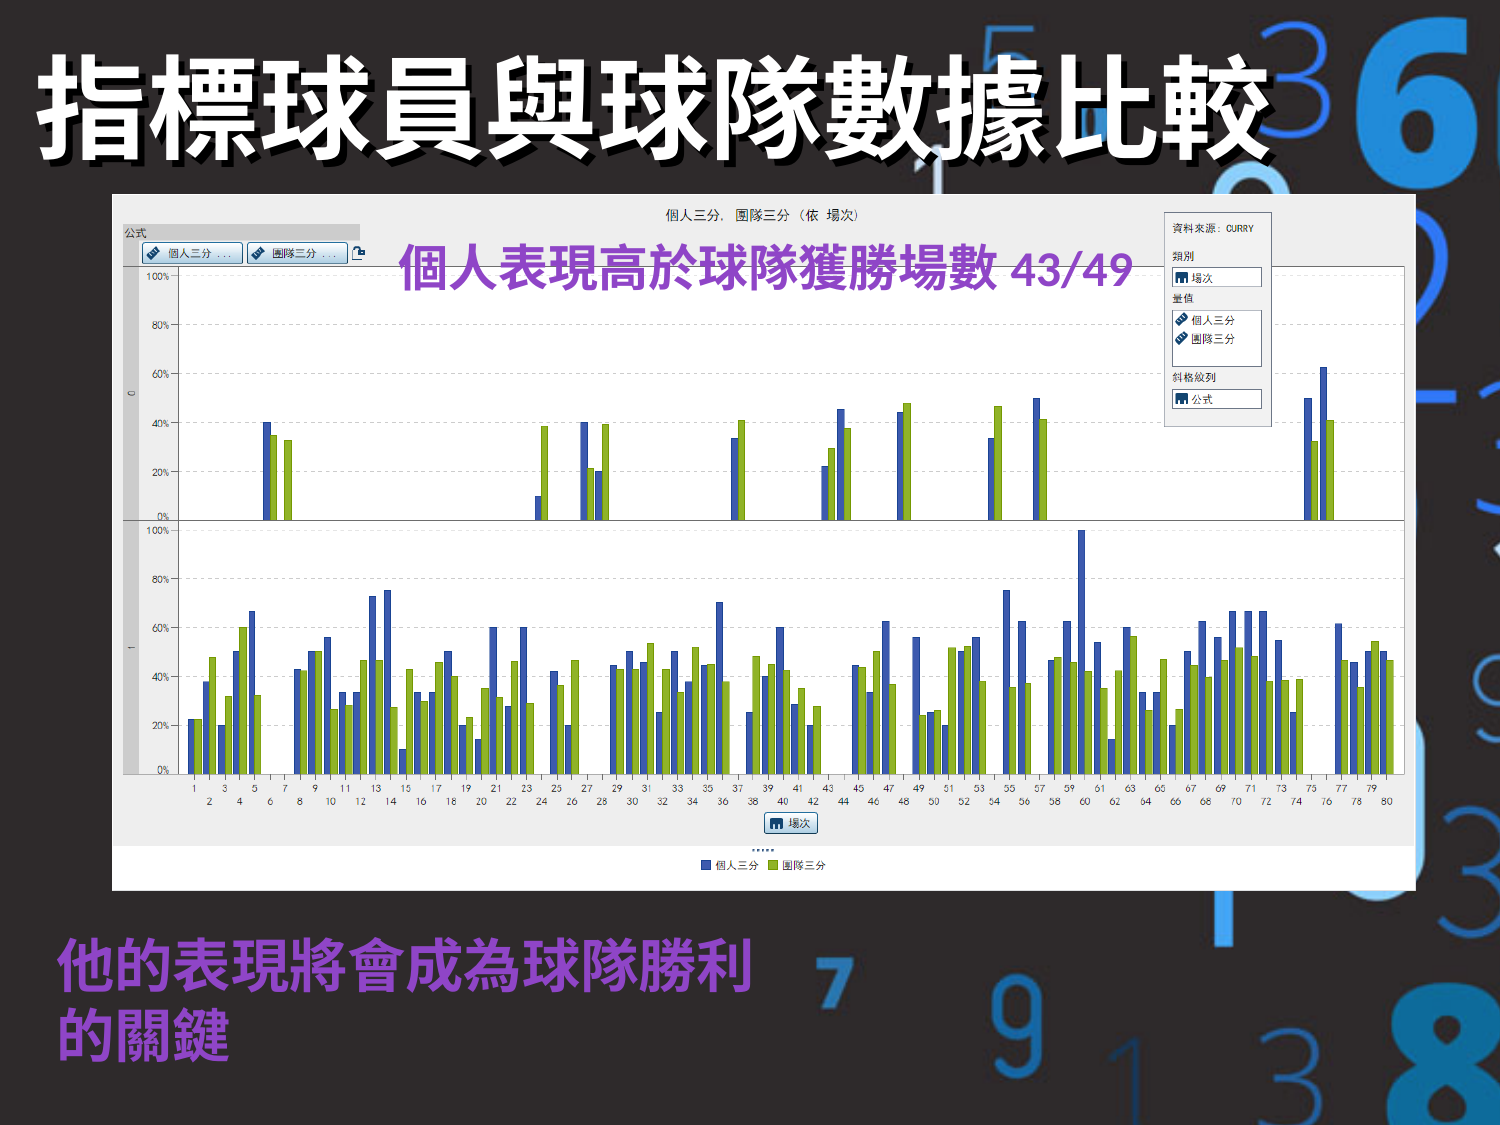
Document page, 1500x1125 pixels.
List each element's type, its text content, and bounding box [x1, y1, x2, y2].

text_box 他的表現將會成為球隊勝利的關鍵 [41, 922, 784, 1079]
text_box 指標球員與球隊數據比較 [20, 31, 1287, 181]
picture [112, 194, 1416, 891]
text_box 個人表現高於球隊獲勝場數43/49 [383, 229, 1144, 306]
